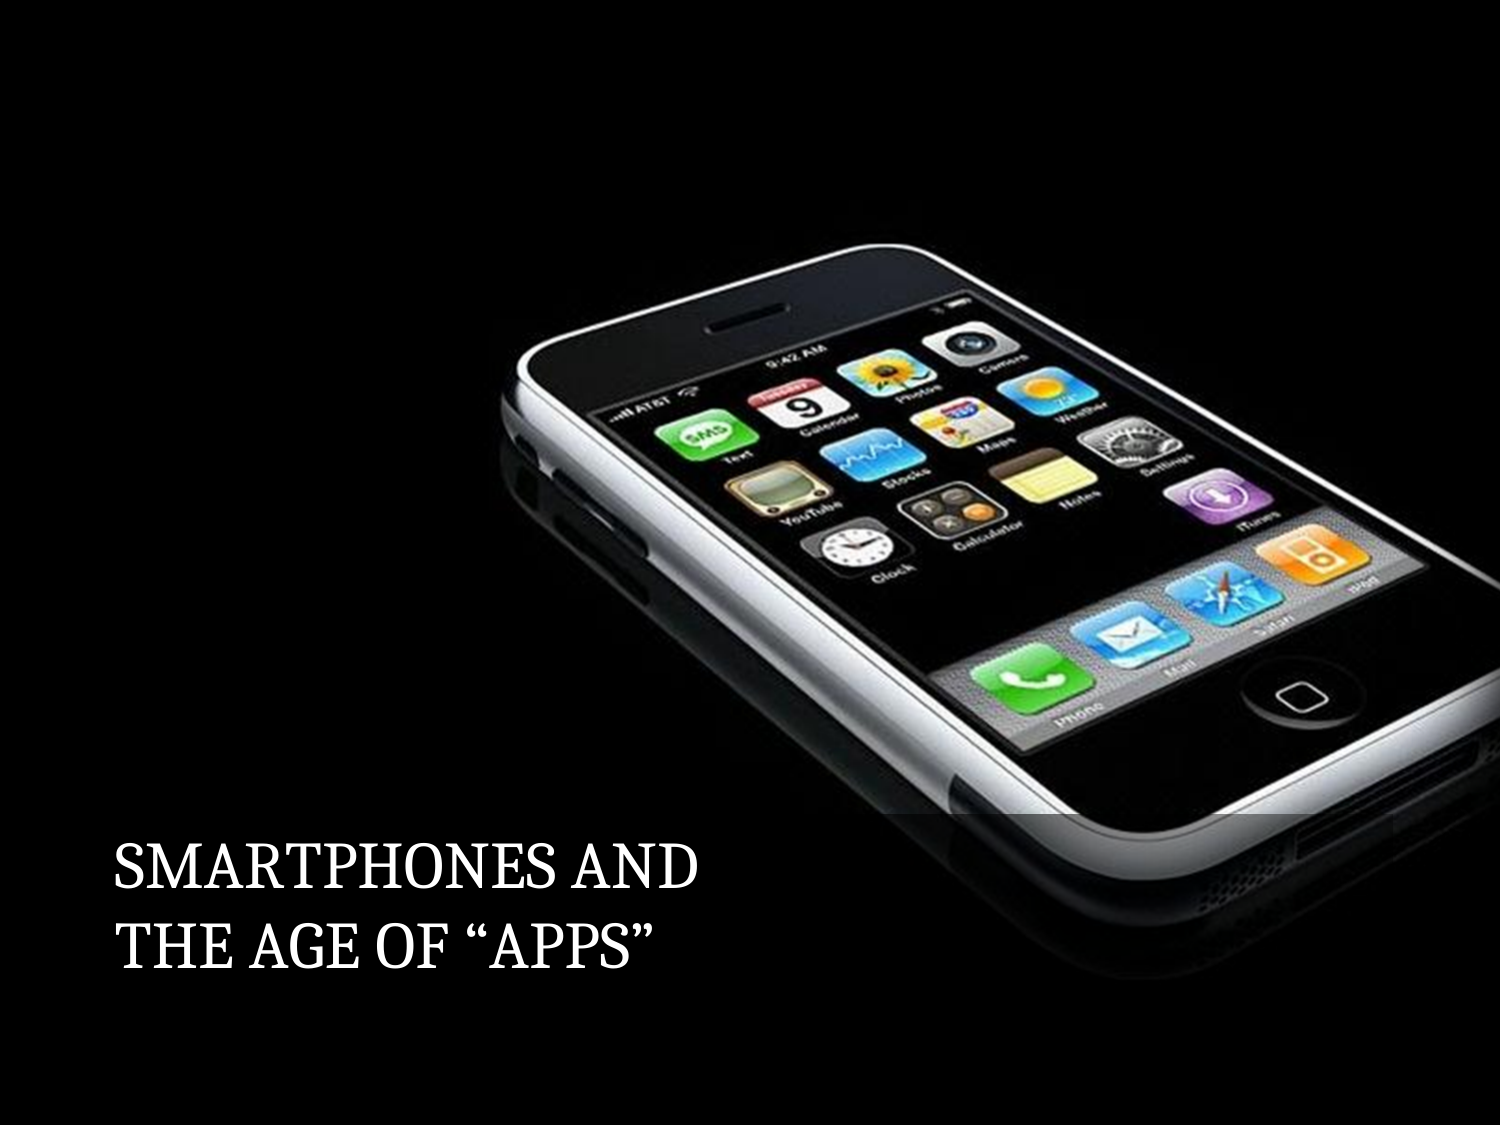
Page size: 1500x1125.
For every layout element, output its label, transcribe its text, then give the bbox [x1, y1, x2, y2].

text_box [265, 0, 1500, 1125]
text_box SMARTPHONES AND THE AGE OF “APPS” [99, 814, 1393, 1038]
